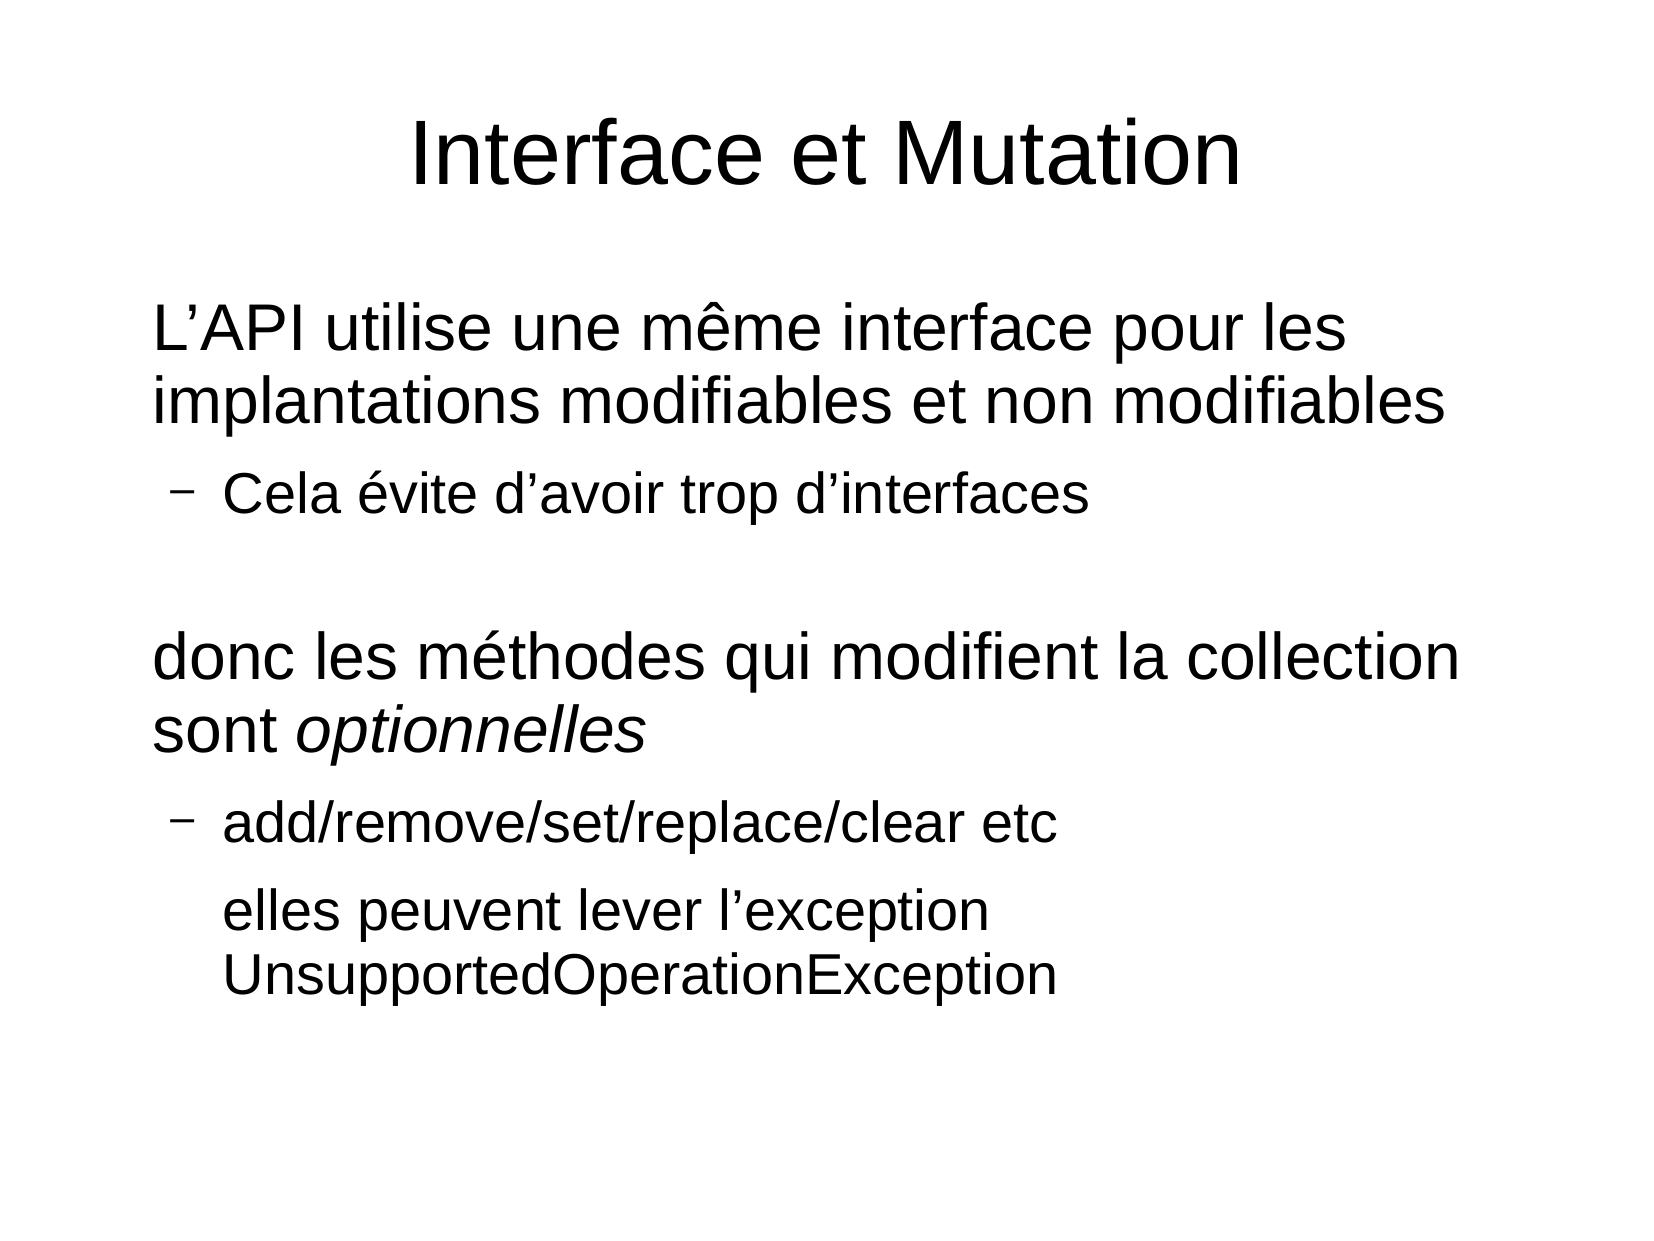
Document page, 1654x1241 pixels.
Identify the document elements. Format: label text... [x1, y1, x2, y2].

title Interface et Mutation [82, 49, 1571, 257]
list L’API utilise une même interface pour les implantations modifiables et non modifiables Cela évite d’avoir trop d’interfaces donc les méthodes qui modifient la collection sont optionnelles add/remove/set/replace/clear etc elles peuvent lever l’exception UnsupportedOperationException [82, 290, 1571, 1010]
